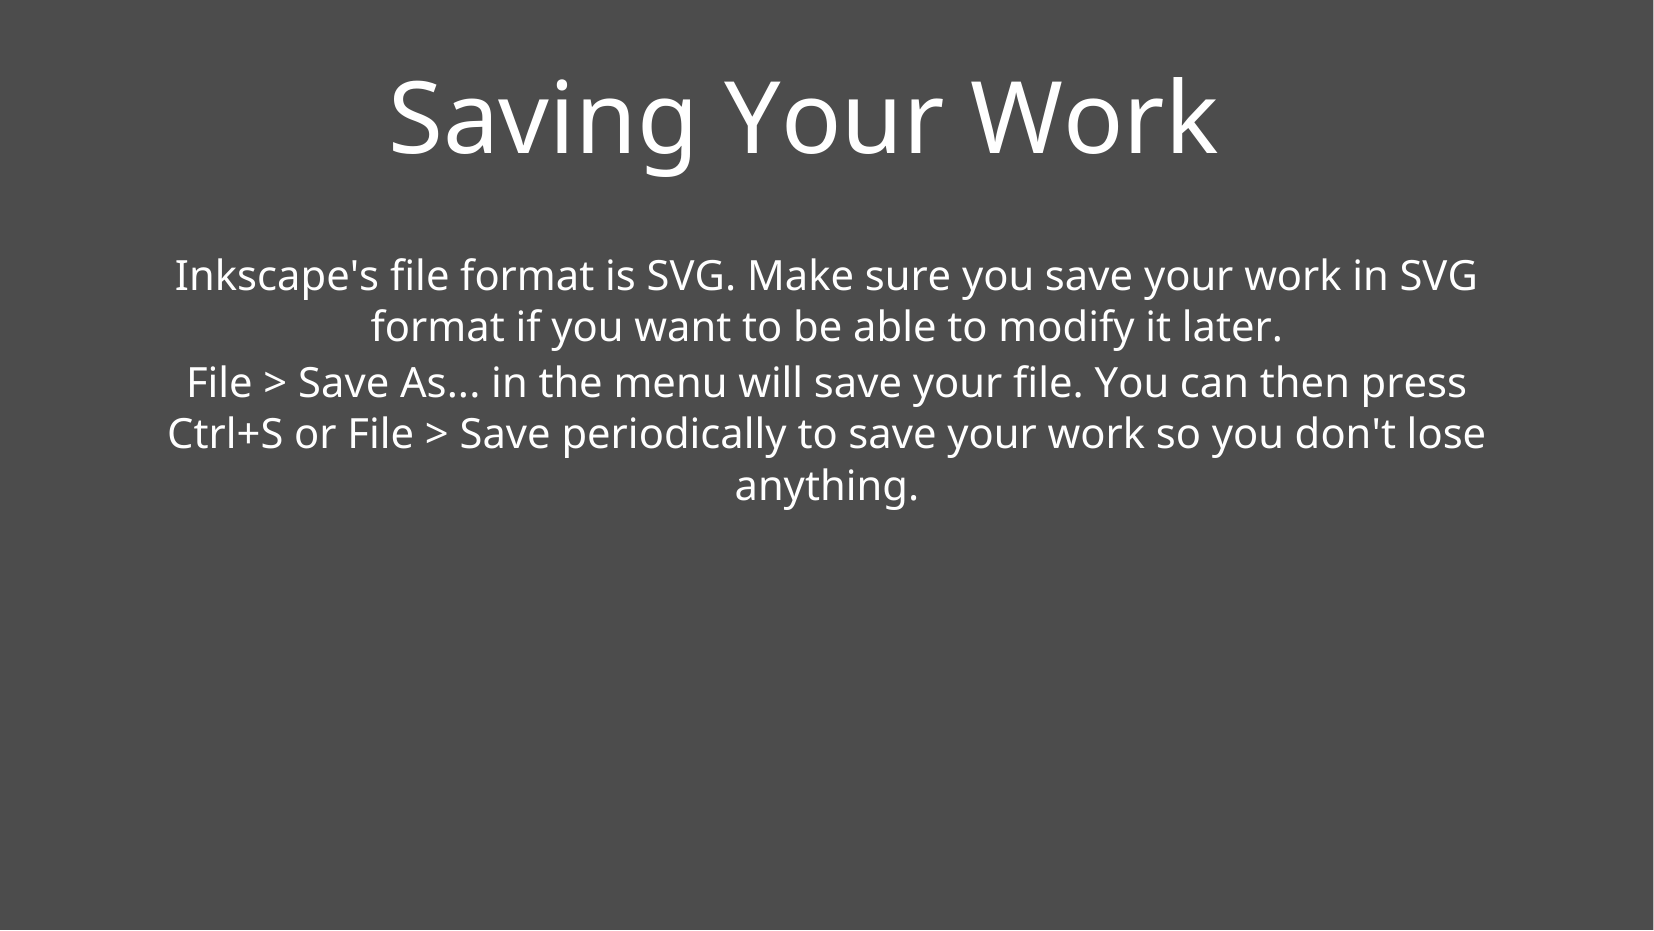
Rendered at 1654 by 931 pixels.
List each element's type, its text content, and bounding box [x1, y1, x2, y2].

title File > Save As... in the menu will save your file. You can then press Ctrl+S or File > Save periodically to save your work so you don't lose anything. [132, 362, 1521, 506]
title Inkscape's file format is SVG. Make sure you save your work in SVG format if you want to be able to modify it later. [132, 245, 1521, 357]
title Saving Your Work [53, 27, 1554, 224]
